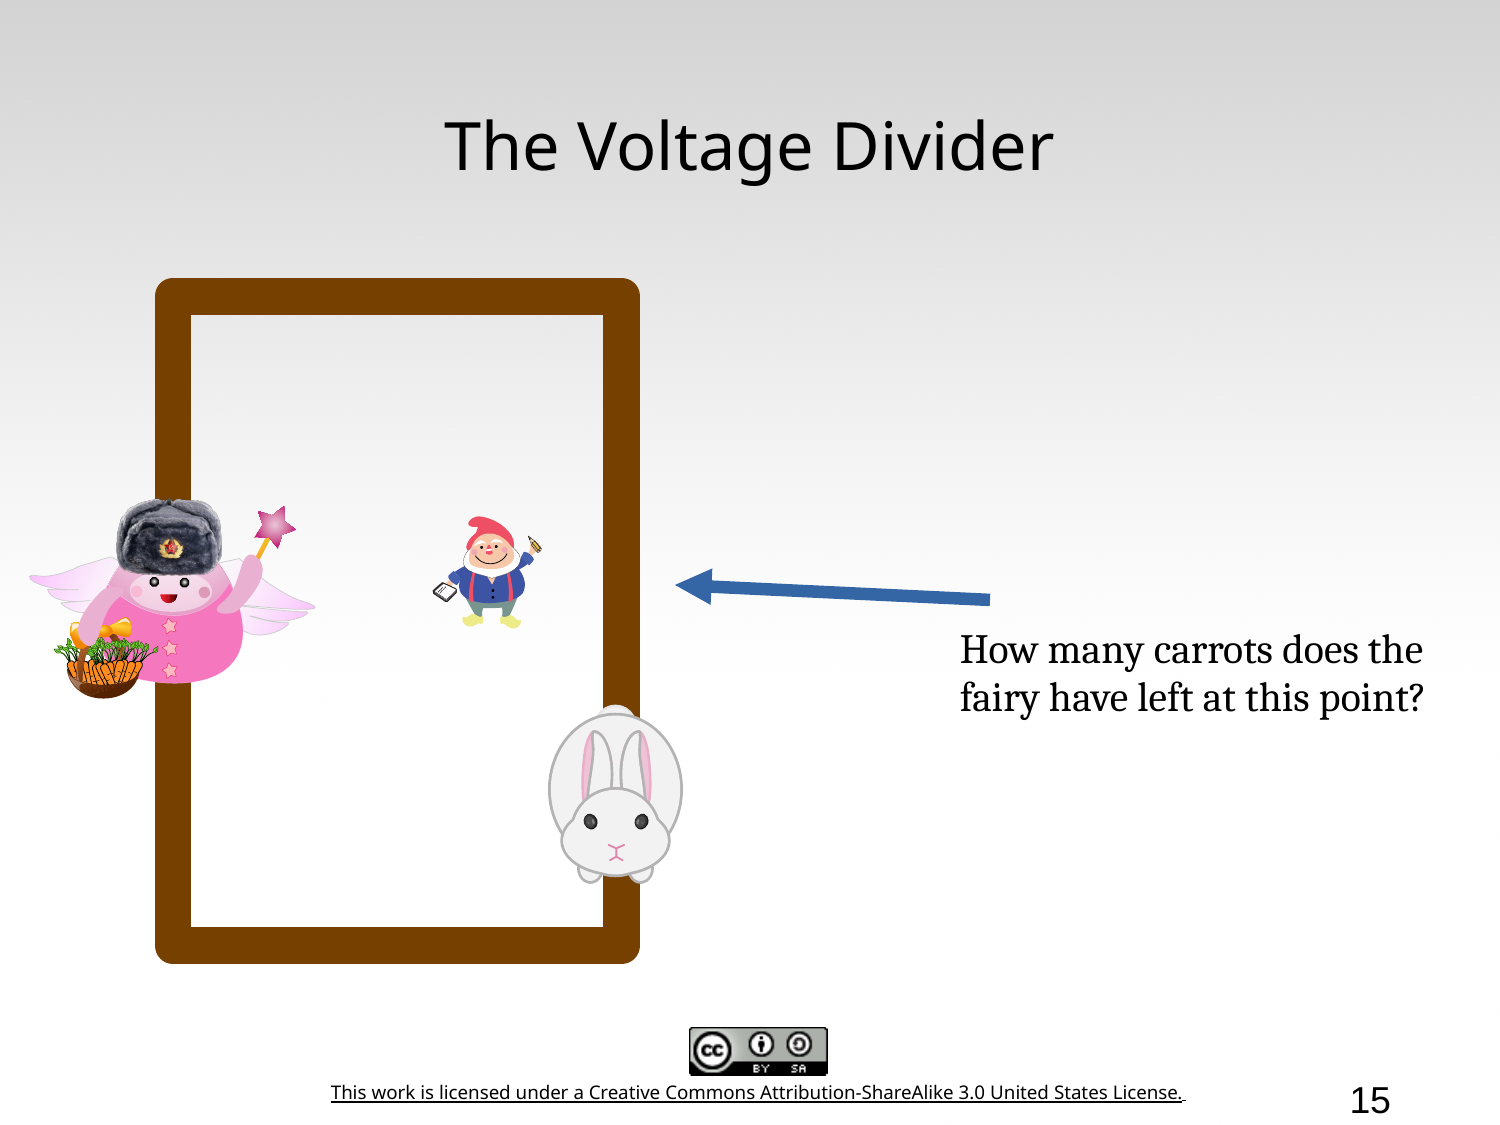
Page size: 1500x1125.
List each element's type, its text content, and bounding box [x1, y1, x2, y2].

title The Voltage Divider [112, 49, 1388, 238]
text_box How many carrots does the fairy have left at this point? [945, 618, 1471, 767]
picture [0, 0, 1500, 1125]
